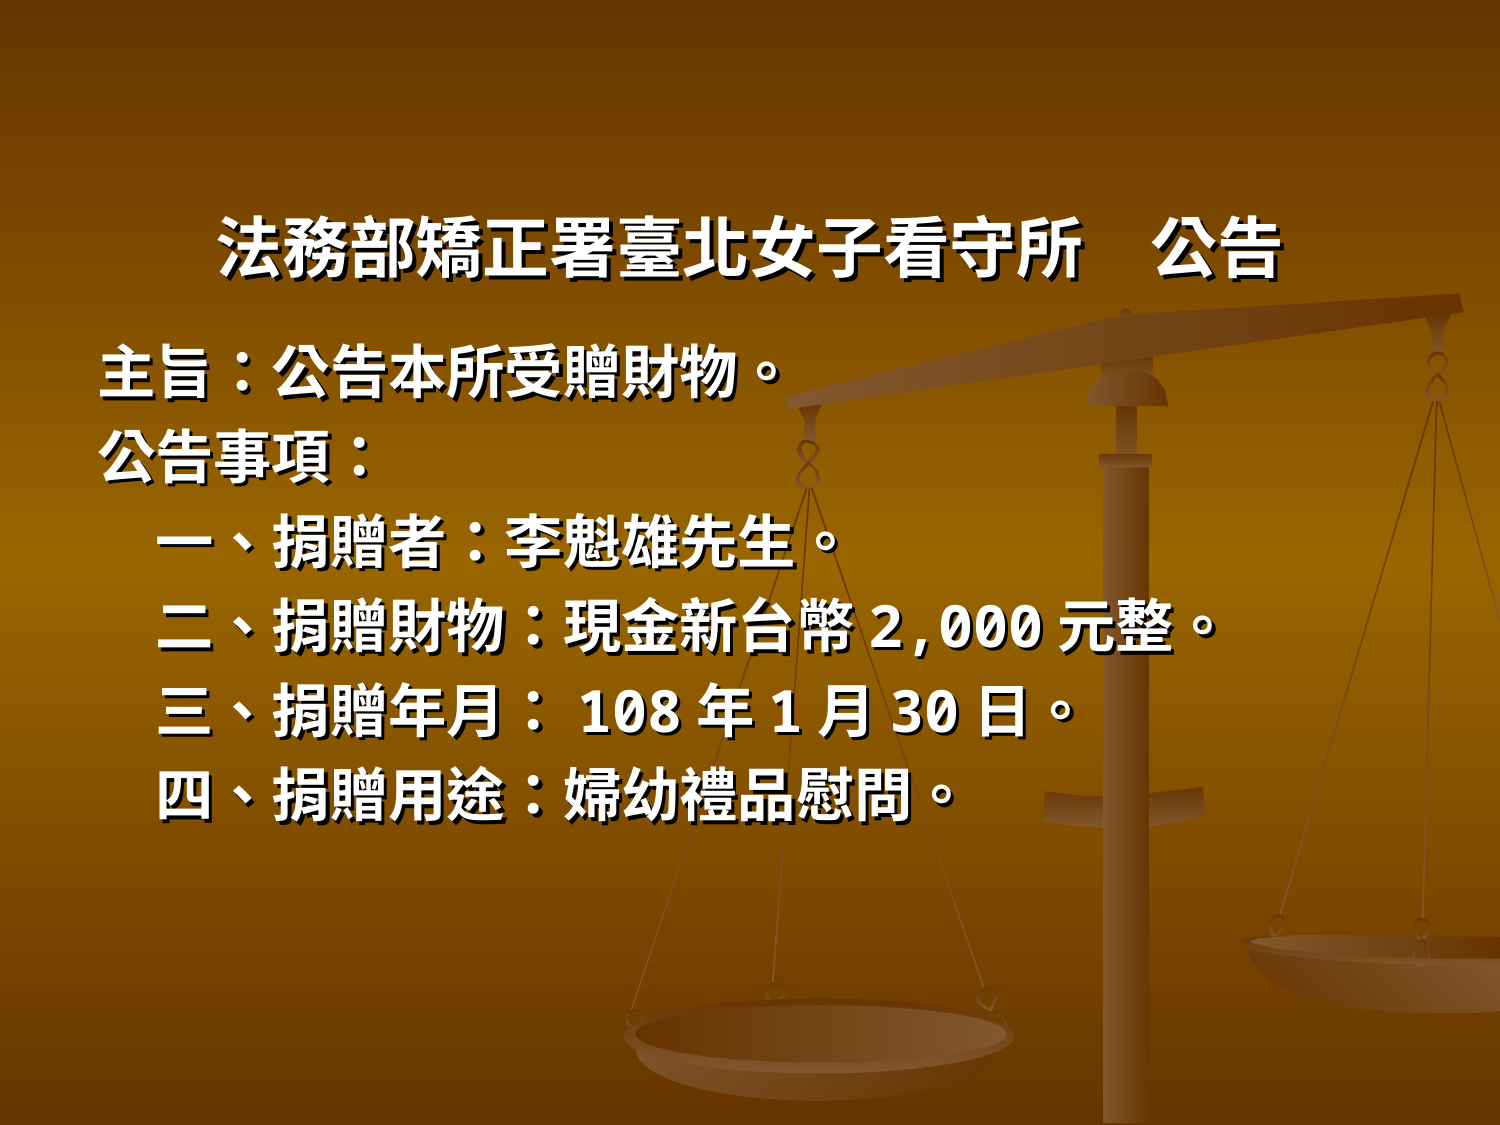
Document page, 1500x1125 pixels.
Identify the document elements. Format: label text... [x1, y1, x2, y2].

subtitle 主旨：公告本所受贈財物。 公告事項： 一、捐贈者：李魁雄先生。 二、捐贈財物：現金新台幤2,000元整。 三、捐贈年月：108年1月30日。 四、捐贈用途：婦幼禮品慰問。 [82, 328, 1500, 1071]
title 法務部矯正署臺北女子看守所 公告 [41, 152, 1459, 293]
